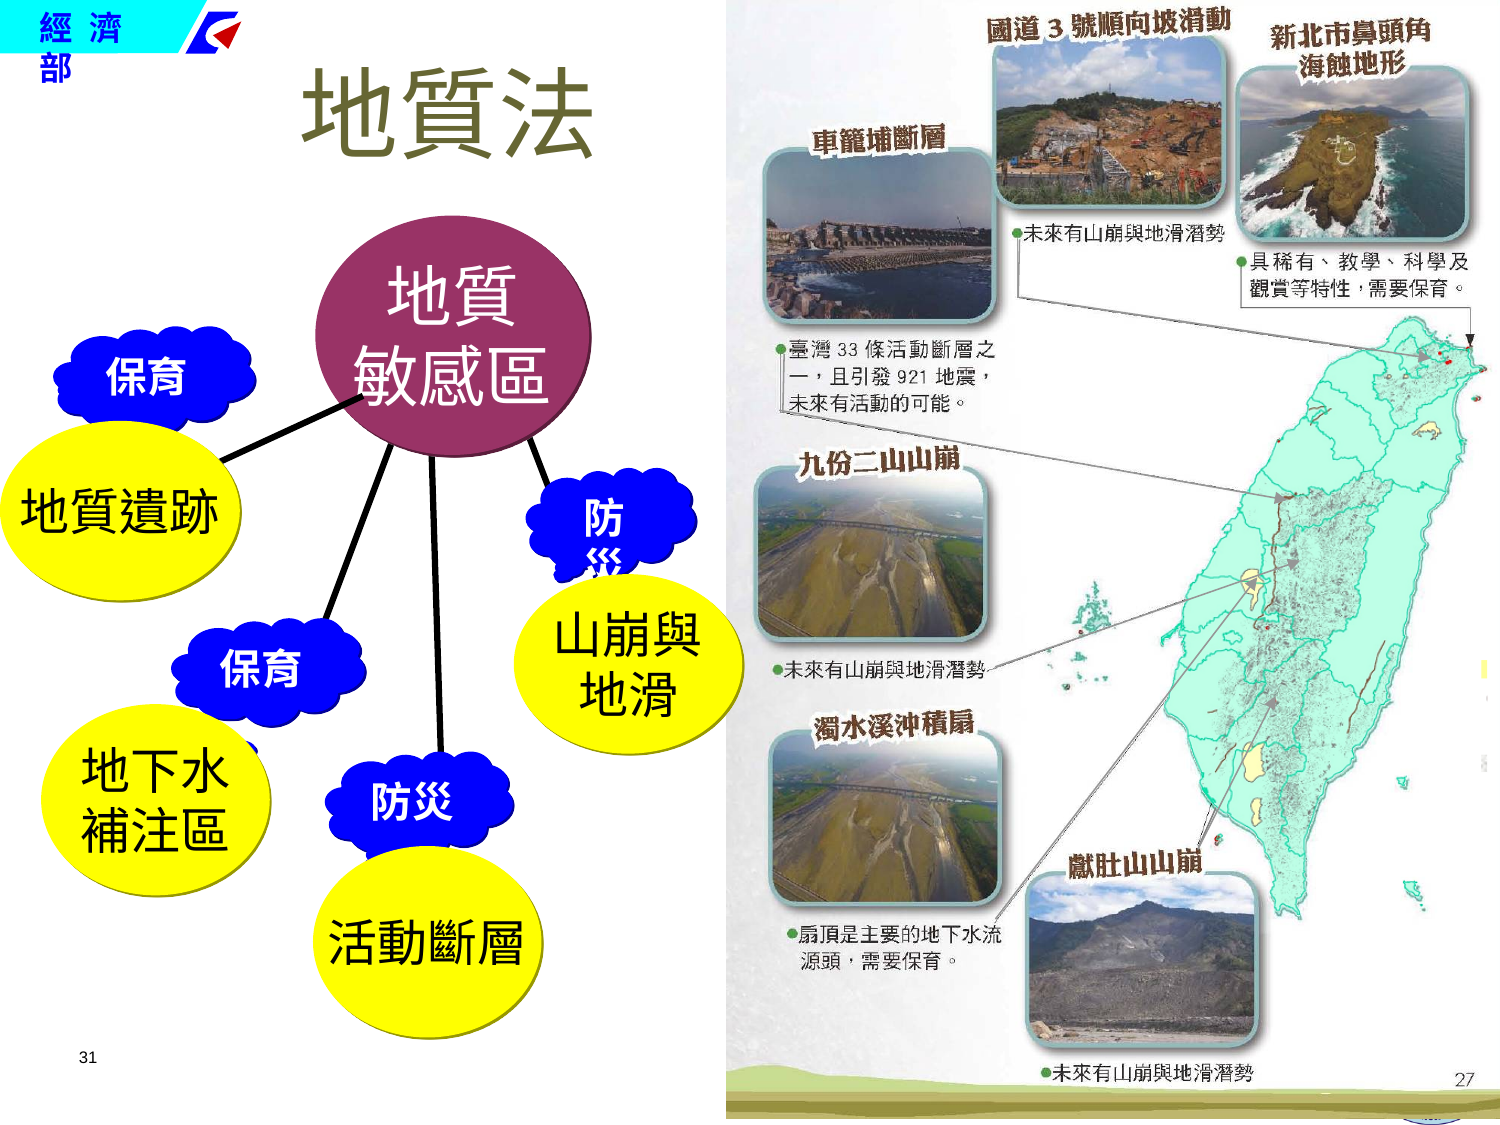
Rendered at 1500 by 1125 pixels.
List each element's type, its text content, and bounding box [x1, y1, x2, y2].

picture [726, 0, 1500, 1125]
text_box 山崩與 地滑 [513, 574, 743, 754]
text_box 地質 敏感區 [364, 367, 379, 377]
text_box 地質法 [230, 42, 668, 180]
text_box 防災 [324, 751, 513, 860]
text_box 地下水 補注區 [41, 704, 270, 896]
text_box 活動斷層 [312, 846, 542, 1038]
text_box 地質 敏感區 [362, 381, 379, 392]
text_box 地質 敏感區 [315, 215, 590, 455]
text_box 保育 [171, 618, 365, 726]
text_box 地質遺跡 [0, 420, 240, 601]
text_box 保育 [246, 740, 256, 752]
text_box 防災 [525, 467, 695, 582]
text_box 保育 [53, 326, 255, 430]
